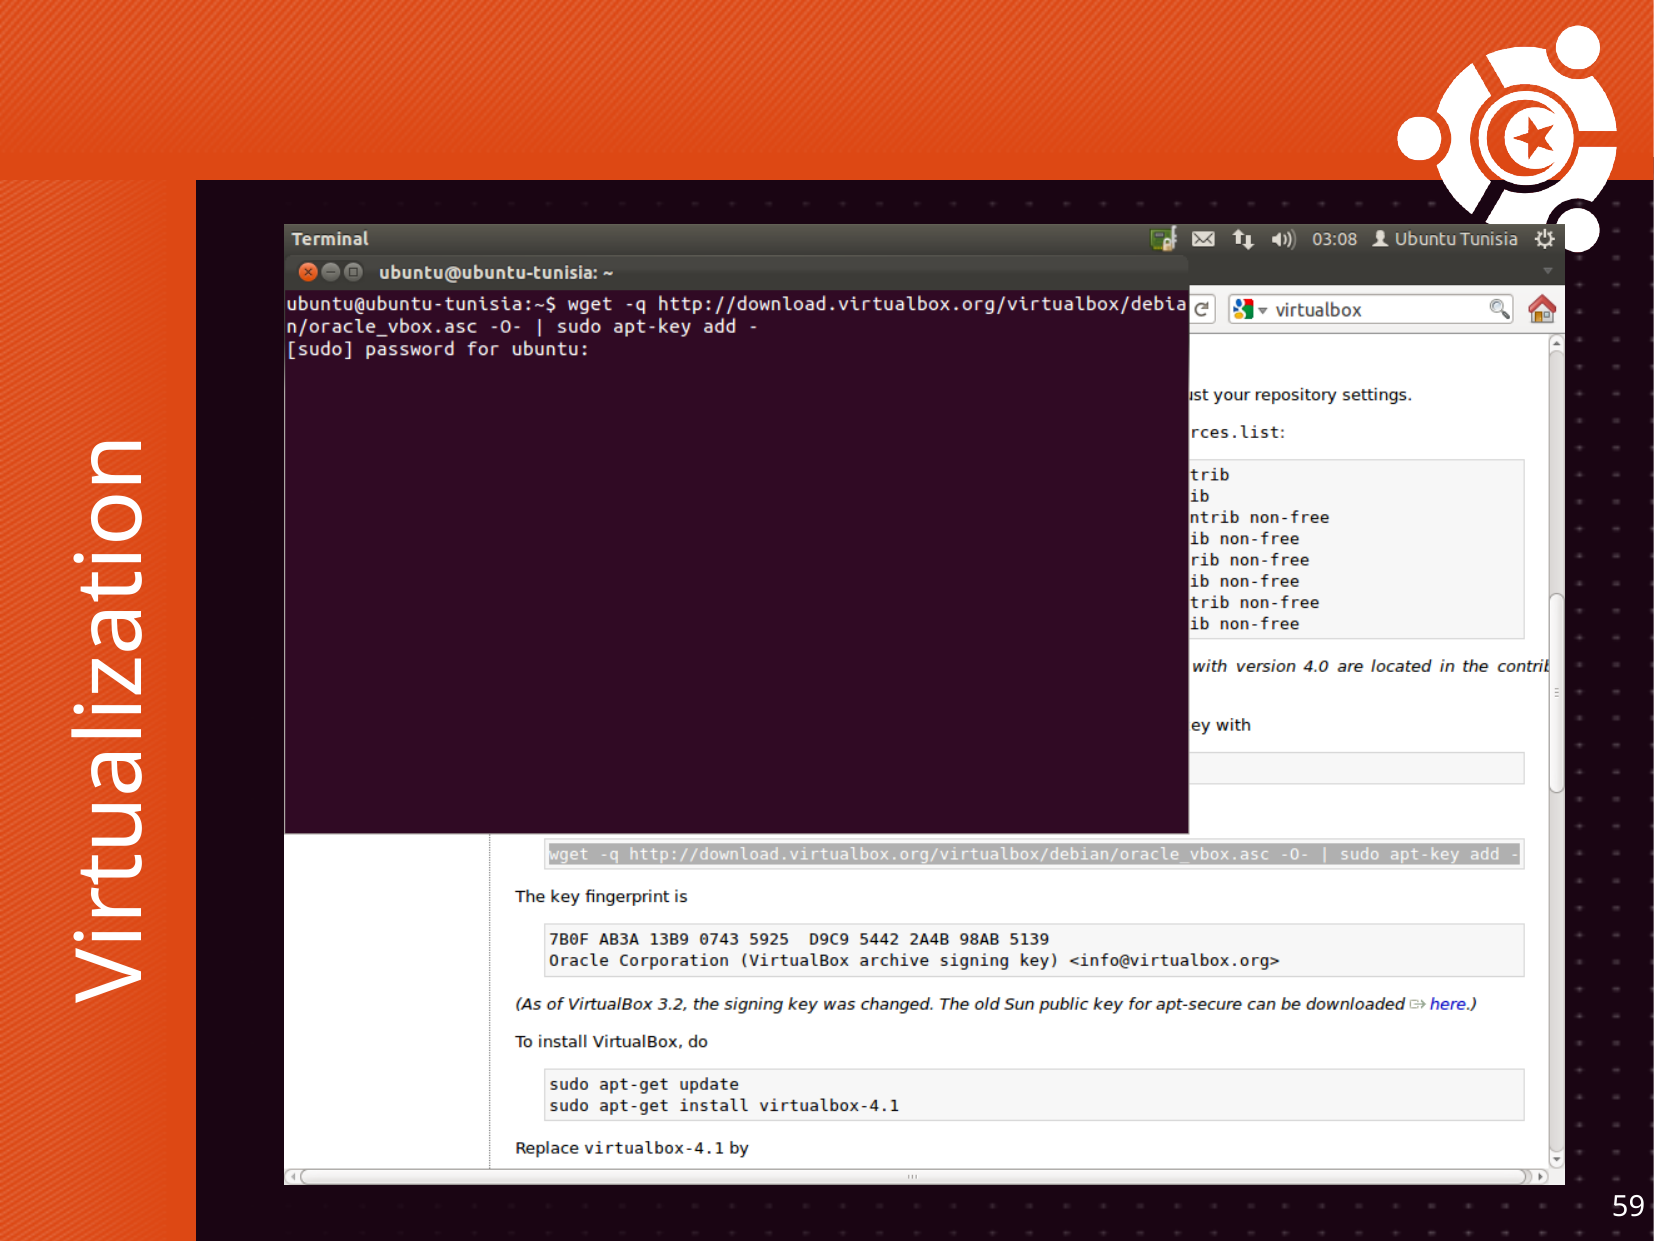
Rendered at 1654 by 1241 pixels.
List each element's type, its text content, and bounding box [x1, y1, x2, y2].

picture [0, 0, 1654, 1241]
title Virtualization [17, 210, 196, 1229]
